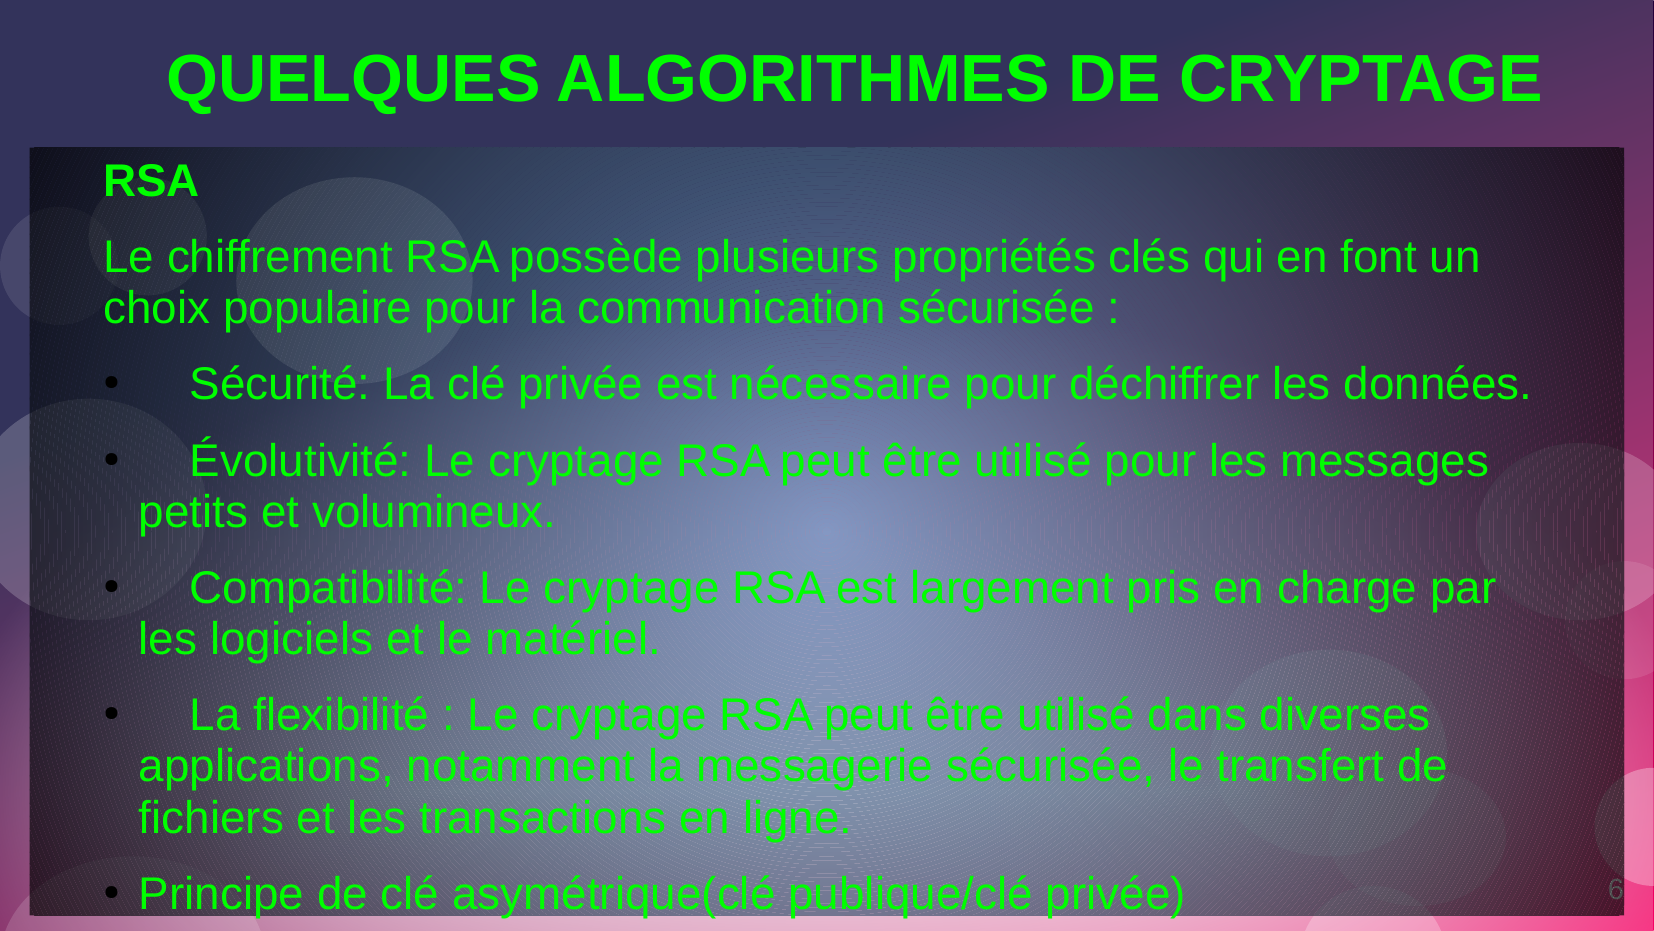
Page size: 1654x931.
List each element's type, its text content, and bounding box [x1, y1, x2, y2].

title Quelques algorithmes de cryptage [90, 19, 1568, 138]
text_box [29, 147, 88, 916]
text_box [1566, 147, 1625, 916]
text_box RSA Le chiffrement RSA possède plusieurs propriétés clés qui en font un choix populaire pour la communication sécurisée : Sécurité: La clé privée est nécessaire pour déchiffrer les données. Évolutivité: Le cryptage RSA peut être utilisé pour les messages petits et volumineux. Compatibilité: Le cryptage RSA est largement pris en charge par les logiciels et le matériel. La flexibilité : Le cryptage RSA peut être utilisé dans diverses applications, notamment la messagerie sécurisée, le transfert de fichiers et les transactions en ligne. Principe de clé asymétrique(clé publique/clé privée) [88, 147, 1566, 916]
